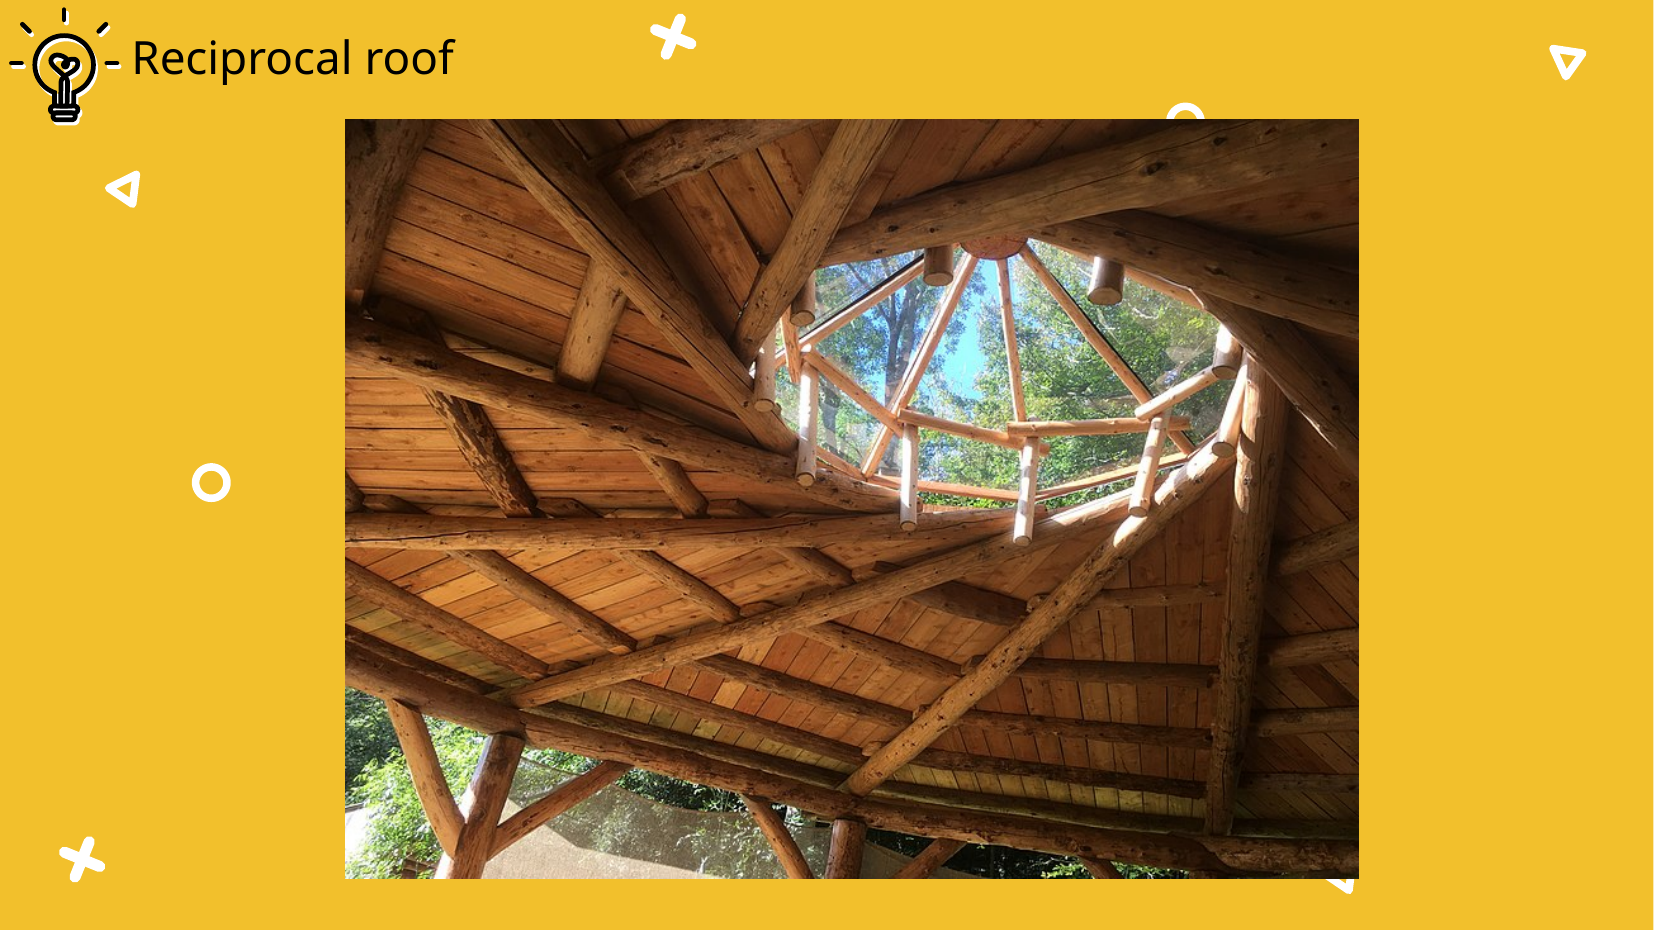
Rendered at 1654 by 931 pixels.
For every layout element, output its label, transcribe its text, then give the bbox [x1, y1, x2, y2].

title Reciprocal roof [131, 0, 1447, 120]
picture [345, 119, 1359, 880]
